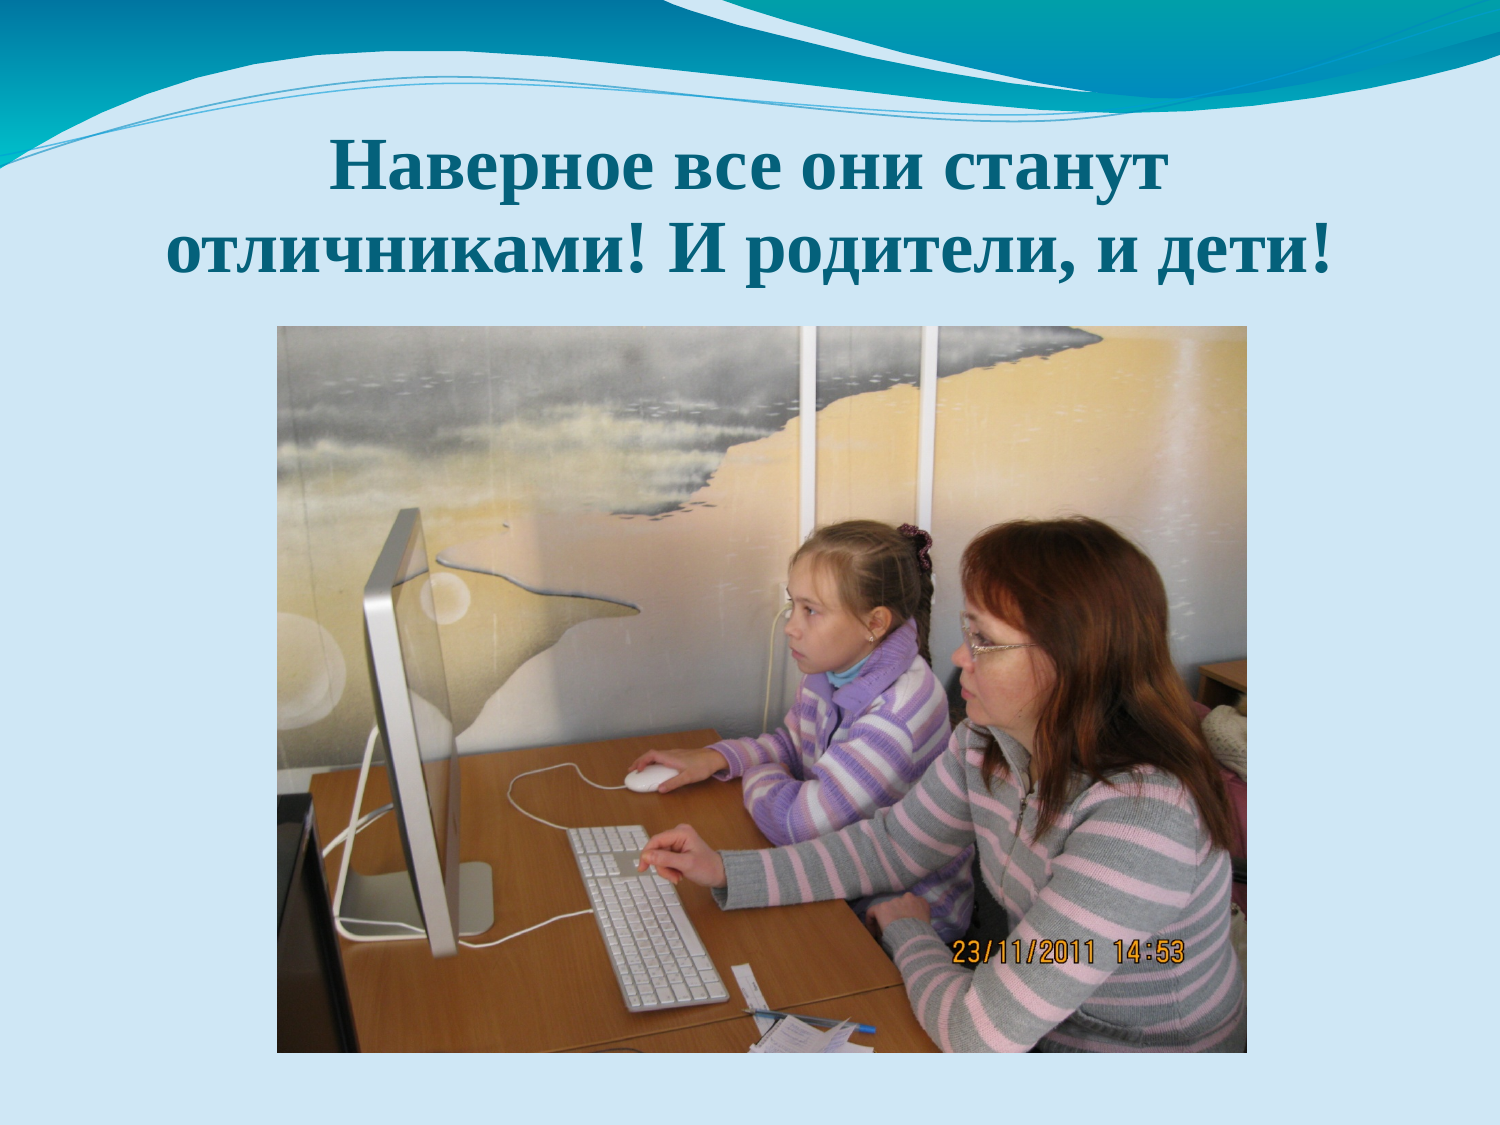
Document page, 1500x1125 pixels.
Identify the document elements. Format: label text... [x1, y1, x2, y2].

title Наверное все они станут отличниками! И родители, и дети! [75, 115, 1425, 303]
picture [277, 326, 1247, 1053]
